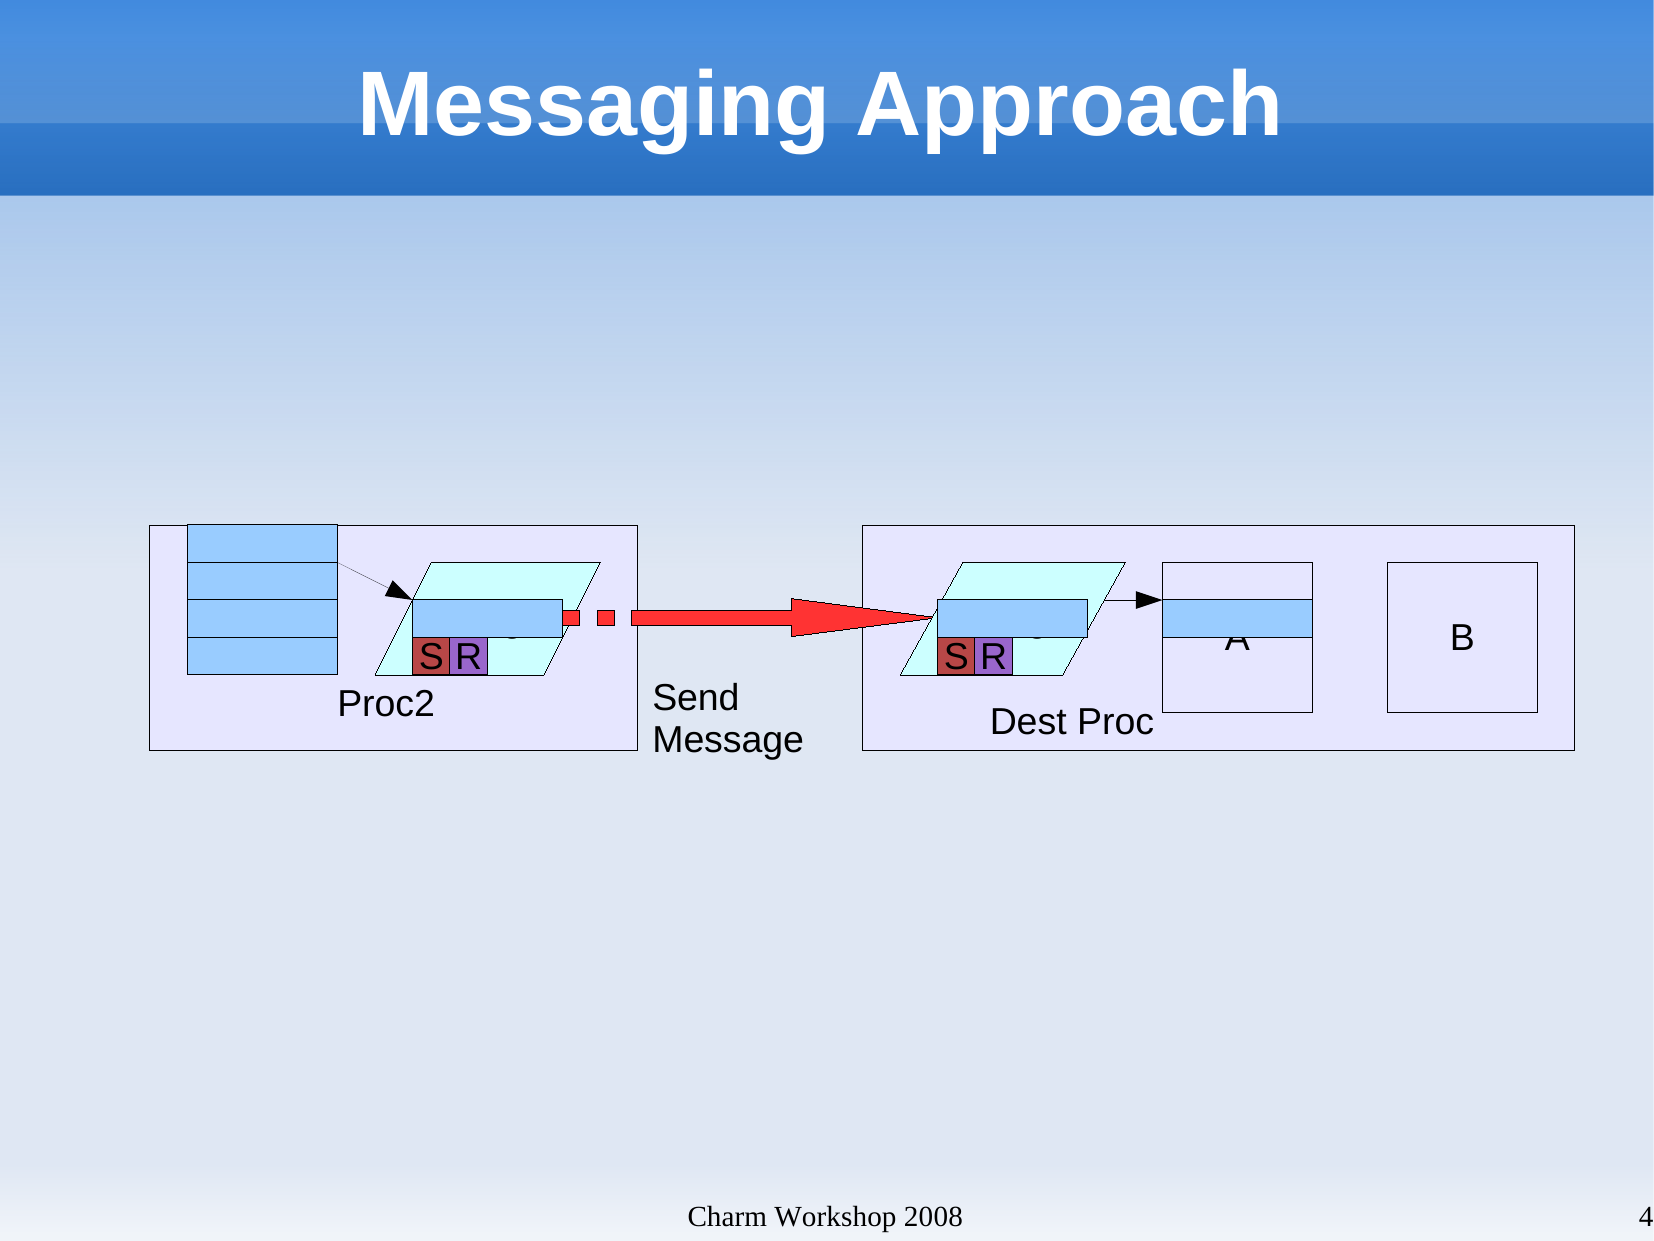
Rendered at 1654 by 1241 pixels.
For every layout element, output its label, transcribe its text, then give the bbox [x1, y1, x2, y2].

text_box R [975, 637, 1013, 675]
text_box S [412, 638, 449, 675]
text_box B [1387, 562, 1538, 713]
text_box S [937, 637, 975, 675]
text_box A [1162, 562, 1313, 599]
picture [0, 0, 1654, 1241]
text_box A [1162, 638, 1313, 713]
text_box Send Message [637, 668, 830, 768]
text_box R [449, 638, 488, 675]
text_box Dest Proc [975, 693, 1170, 751]
text_box Msg [900, 608, 1084, 676]
title Messaging Approach [76, 0, 1565, 208]
text_box Msg [375, 600, 563, 676]
text_box Msg [563, 626, 569, 637]
text_box [149, 524, 1575, 751]
text_box Msg [942, 562, 1126, 630]
text_box Proc2 [322, 675, 451, 732]
text_box Msg [412, 562, 601, 610]
